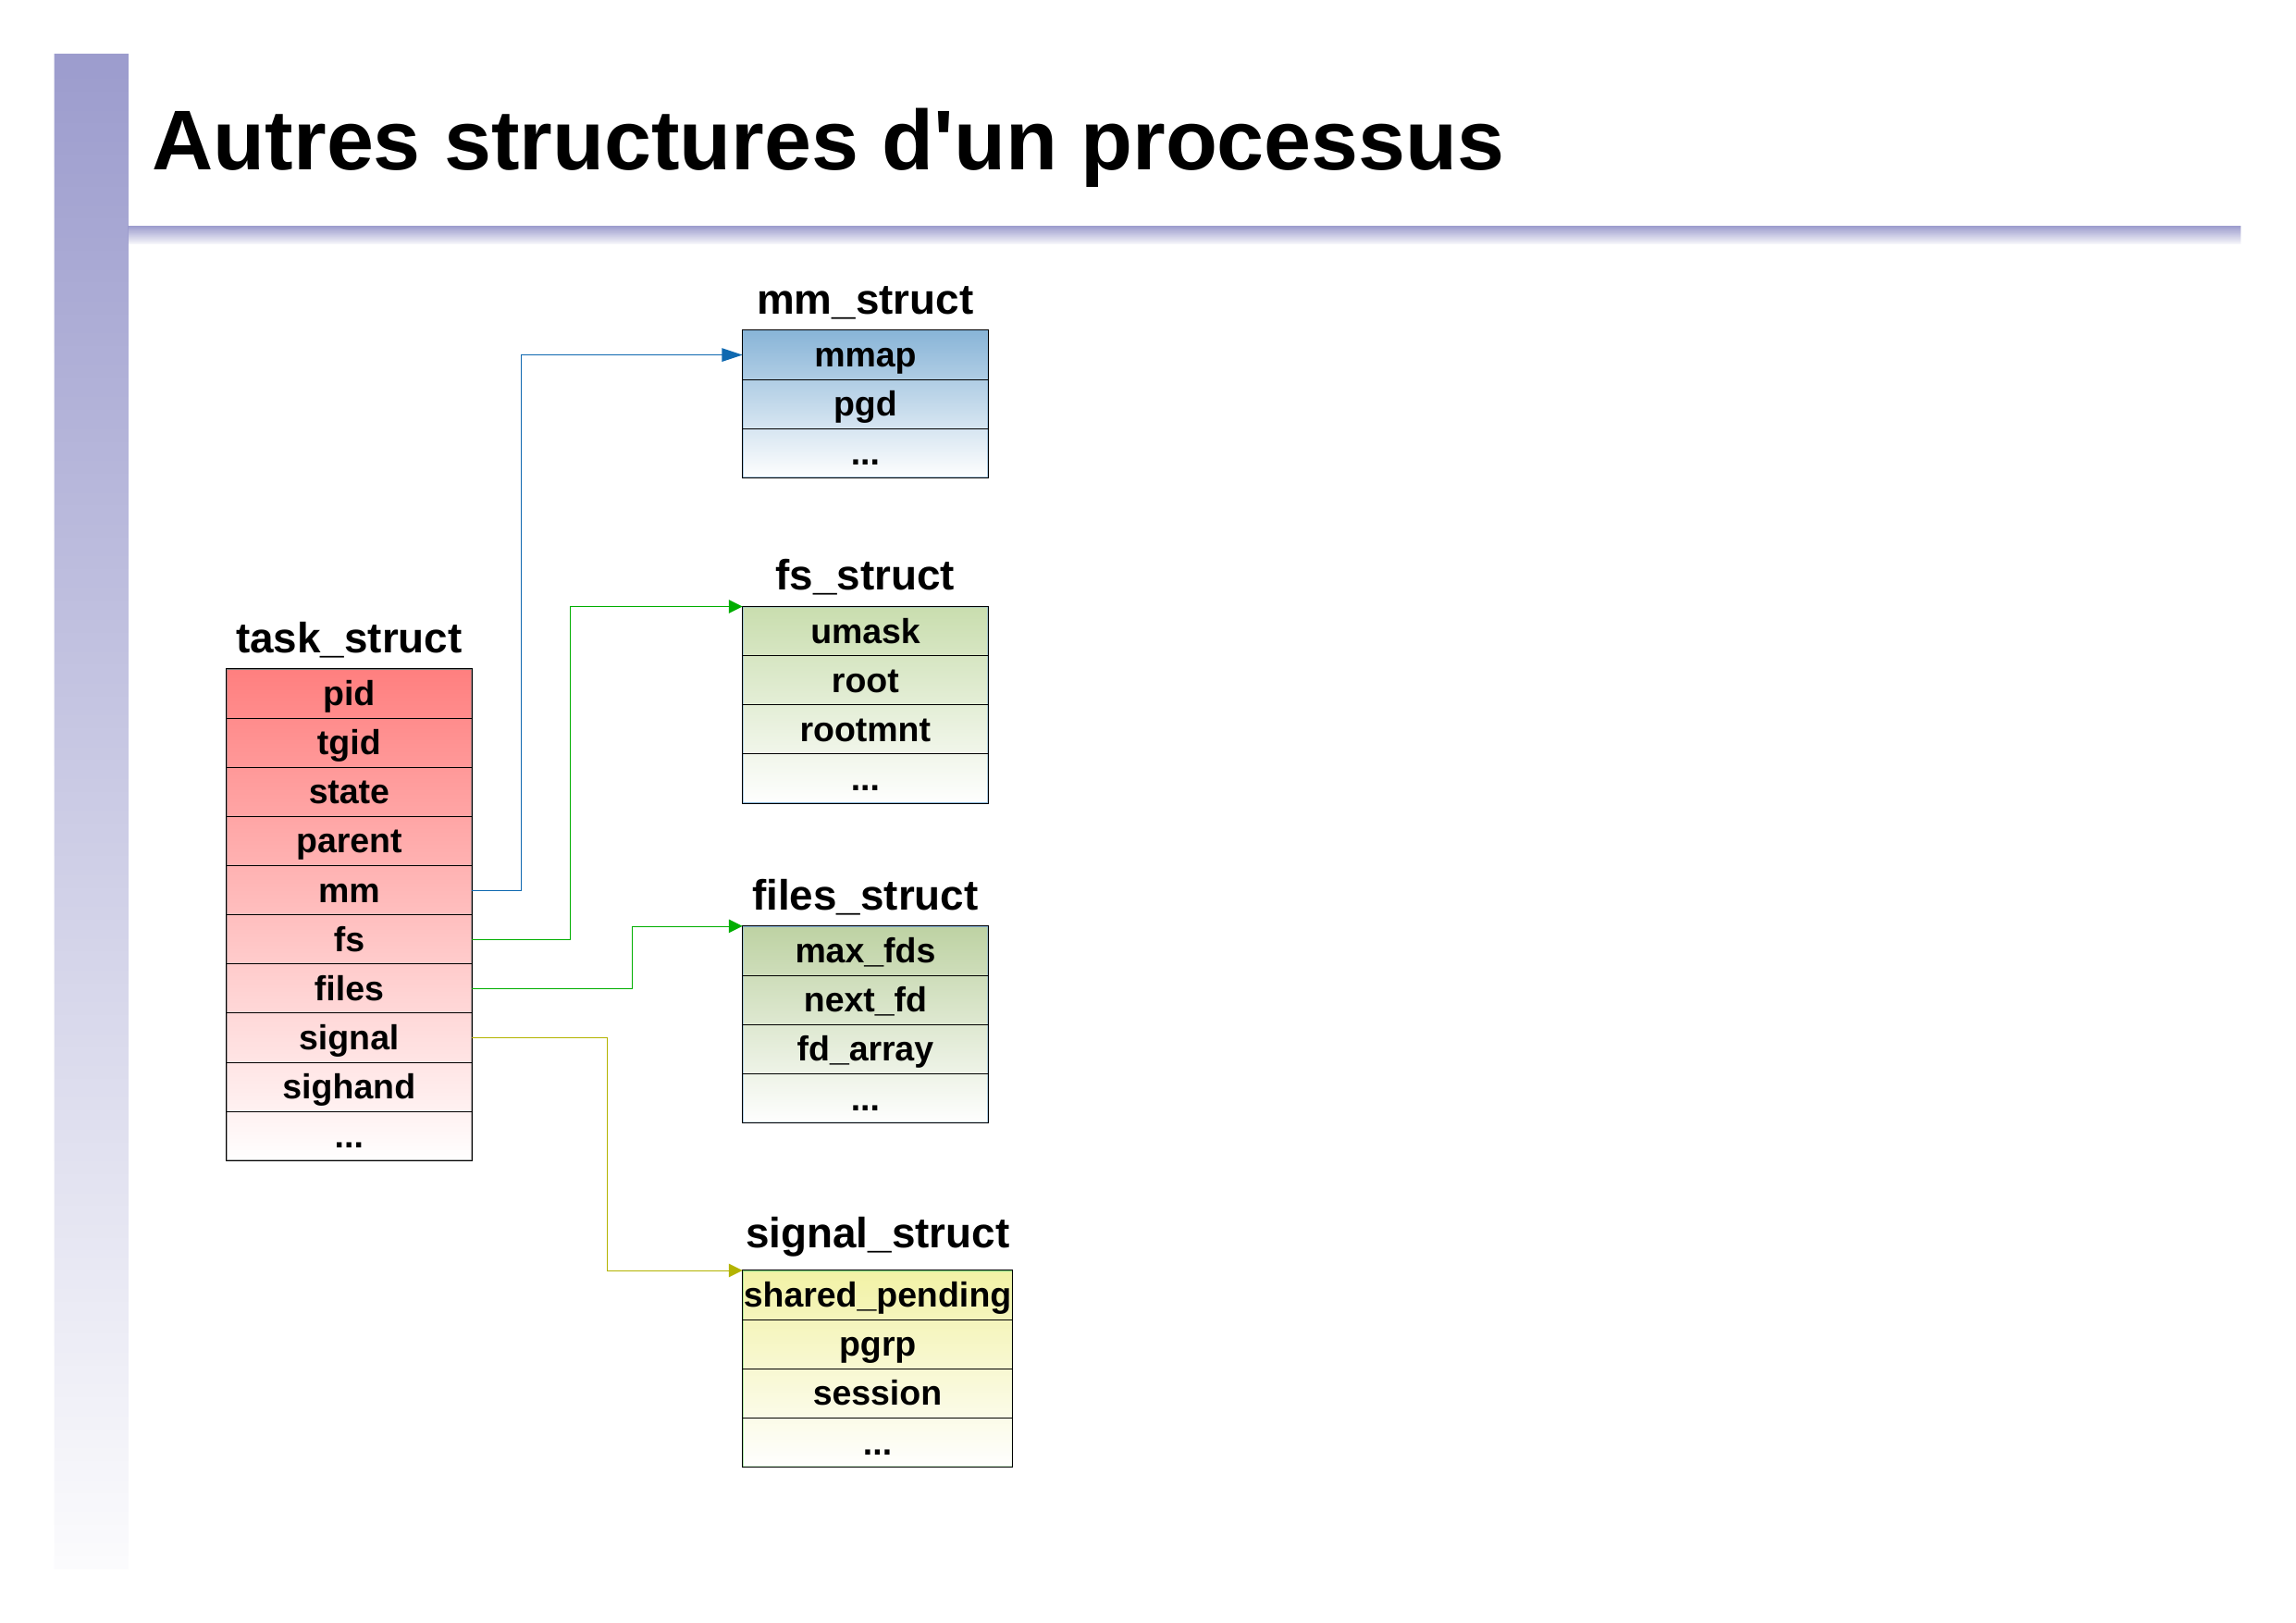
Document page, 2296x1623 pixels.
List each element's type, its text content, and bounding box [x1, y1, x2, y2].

title Autres structures d'un processus [152, 54, 2241, 227]
text_box ... [742, 429, 989, 478]
text_box ... [742, 754, 989, 804]
text_box parent [226, 817, 473, 866]
text_box fs_struct [742, 551, 989, 607]
text_box umask [742, 607, 989, 656]
text_box pgd [742, 380, 989, 429]
text_box ... [226, 1112, 473, 1161]
text_box sighand [226, 1063, 473, 1112]
text_box state [226, 768, 473, 817]
text_box files [226, 964, 473, 1013]
text_box rootmnt [742, 705, 989, 754]
text_box pid [226, 669, 473, 719]
text_box mm [226, 866, 473, 914]
text_box ... [742, 1074, 989, 1123]
text_box mm_struct [742, 275, 989, 329]
text_box root [742, 656, 989, 705]
text_box signal [226, 1013, 473, 1063]
text_box next_fd [742, 976, 989, 1025]
text_box signal_struct [718, 1209, 1038, 1265]
text_box ... [742, 1419, 1013, 1468]
text_box mmap [742, 330, 989, 380]
list [177, 300, 1149, 1569]
text_box shared_pending [742, 1270, 1013, 1320]
text_box max_fds [742, 926, 989, 976]
text_box fs [226, 915, 473, 964]
text_box files_struct [742, 871, 989, 926]
text_box pgrp [742, 1320, 1013, 1369]
text_box tgid [226, 719, 473, 768]
text_box task_struct [226, 613, 473, 669]
text_box session [742, 1369, 1013, 1419]
text_box fd_array [742, 1025, 989, 1074]
